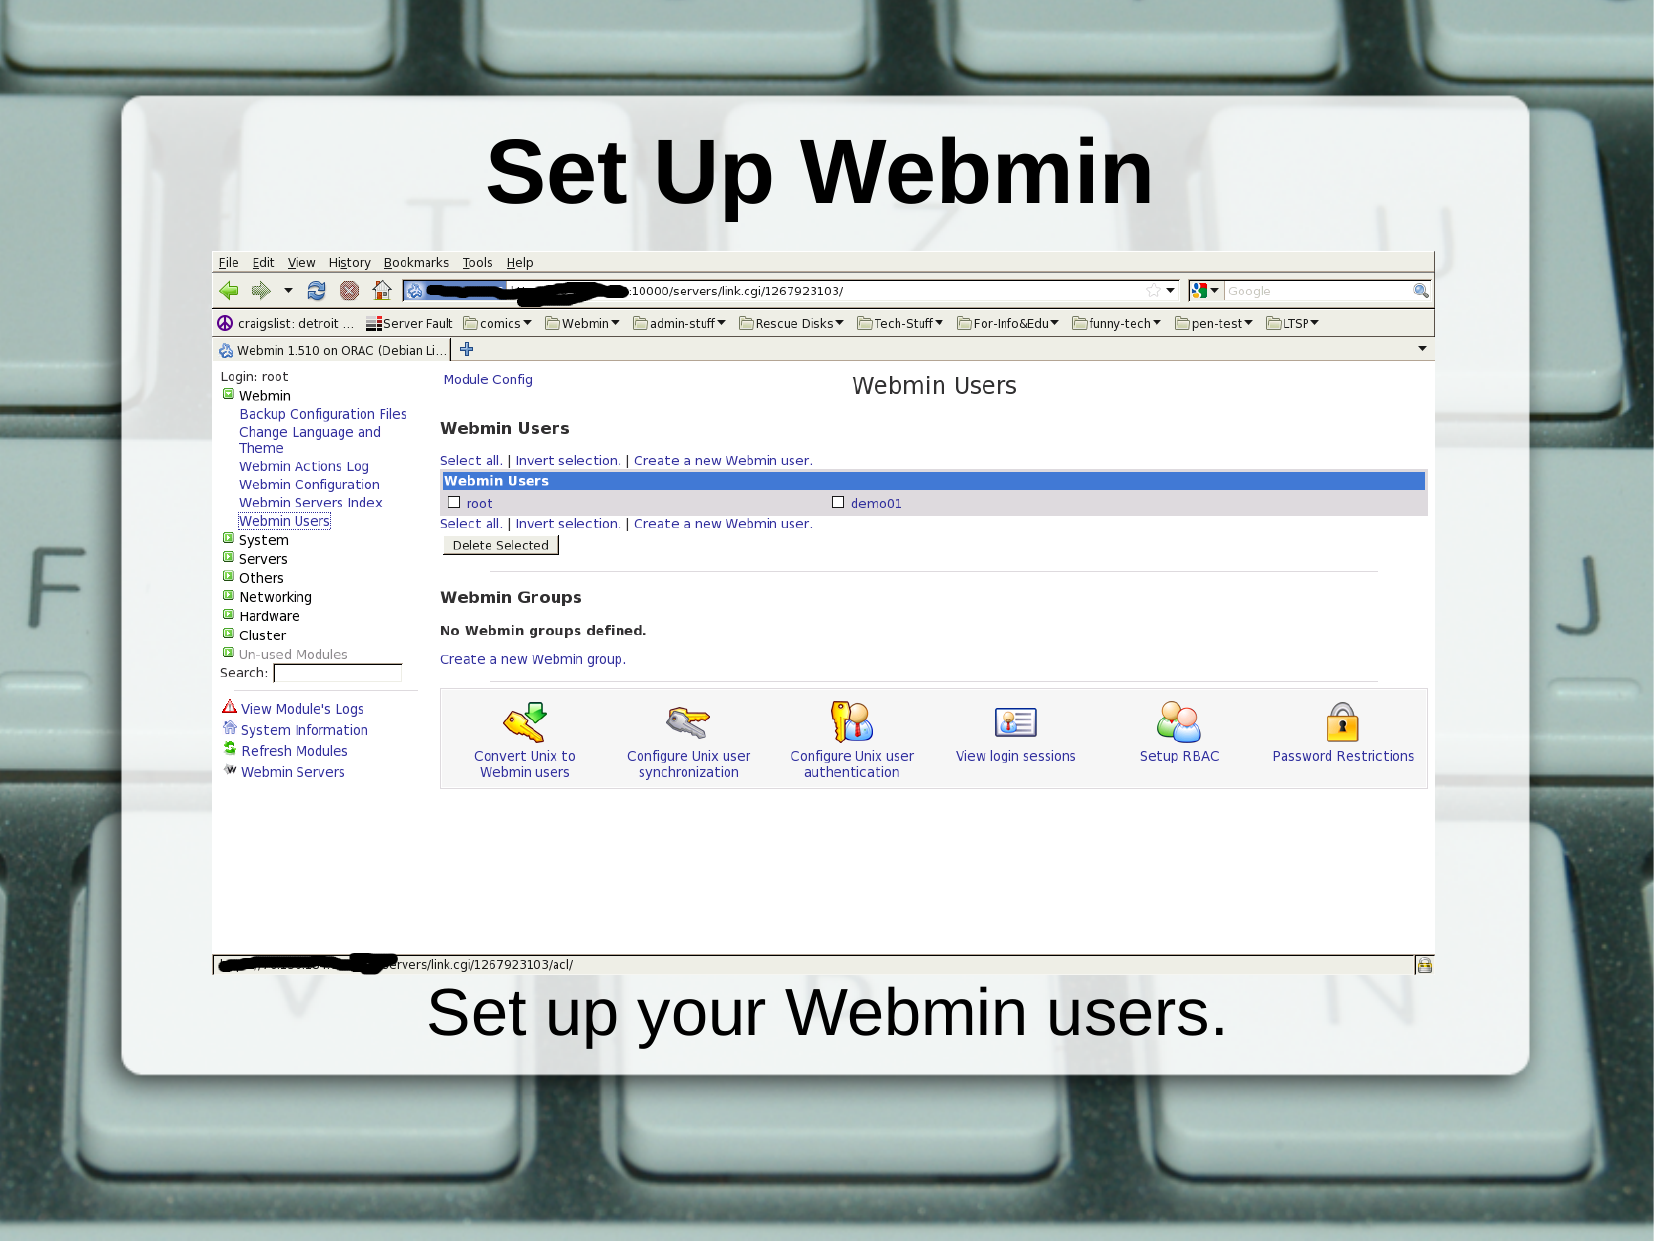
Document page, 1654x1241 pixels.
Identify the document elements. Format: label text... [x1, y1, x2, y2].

list Set up your Webmin users. [150, 975, 1507, 1059]
picture [0, 0, 1654, 1241]
title Set Up Webmin [135, 112, 1506, 231]
